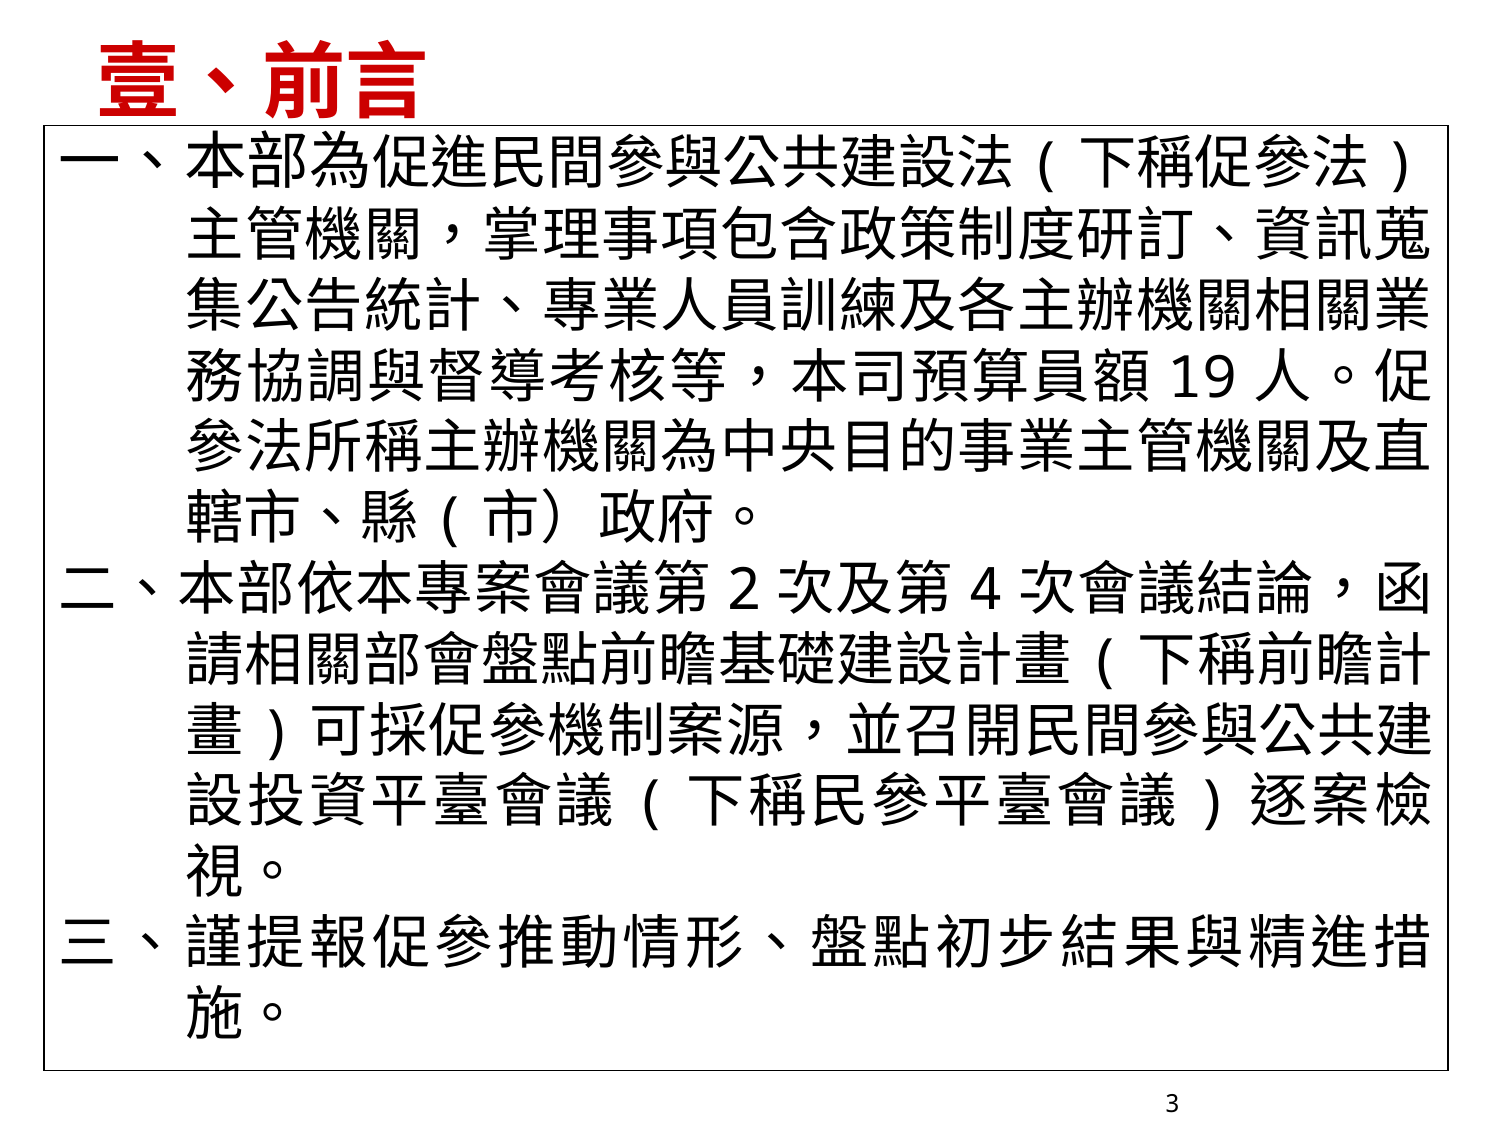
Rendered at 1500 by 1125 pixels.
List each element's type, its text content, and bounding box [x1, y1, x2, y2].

text_box 壹、前言 [0, 0, 526, 126]
text_box 一、本部為促進民間參與公共建設法(下稱促參法)主管機關，掌理事項包含政策制度研訂、資訊蒐集公告統計、專業人員訓練及各主辦機關相關業務協調與督導考核等，本司預算員額19人。促參法所稱主辦機關為中央目的事業主管機關及直轄市、縣(市）政府。 二、本部依本專案會議第2次及第4次會議結論，函請相關部會盤點前瞻基礎建設計畫(下稱前瞻計畫)可採促參機制案源，並召開民間參與公共建設投資平臺會議(下稱民參平臺會議)逐案檢視。 三、謹提報促參推動情形、盤點初步結果與精進措施。 [44, 125, 1448, 1071]
text_box 3 [1149, 1080, 1500, 1125]
